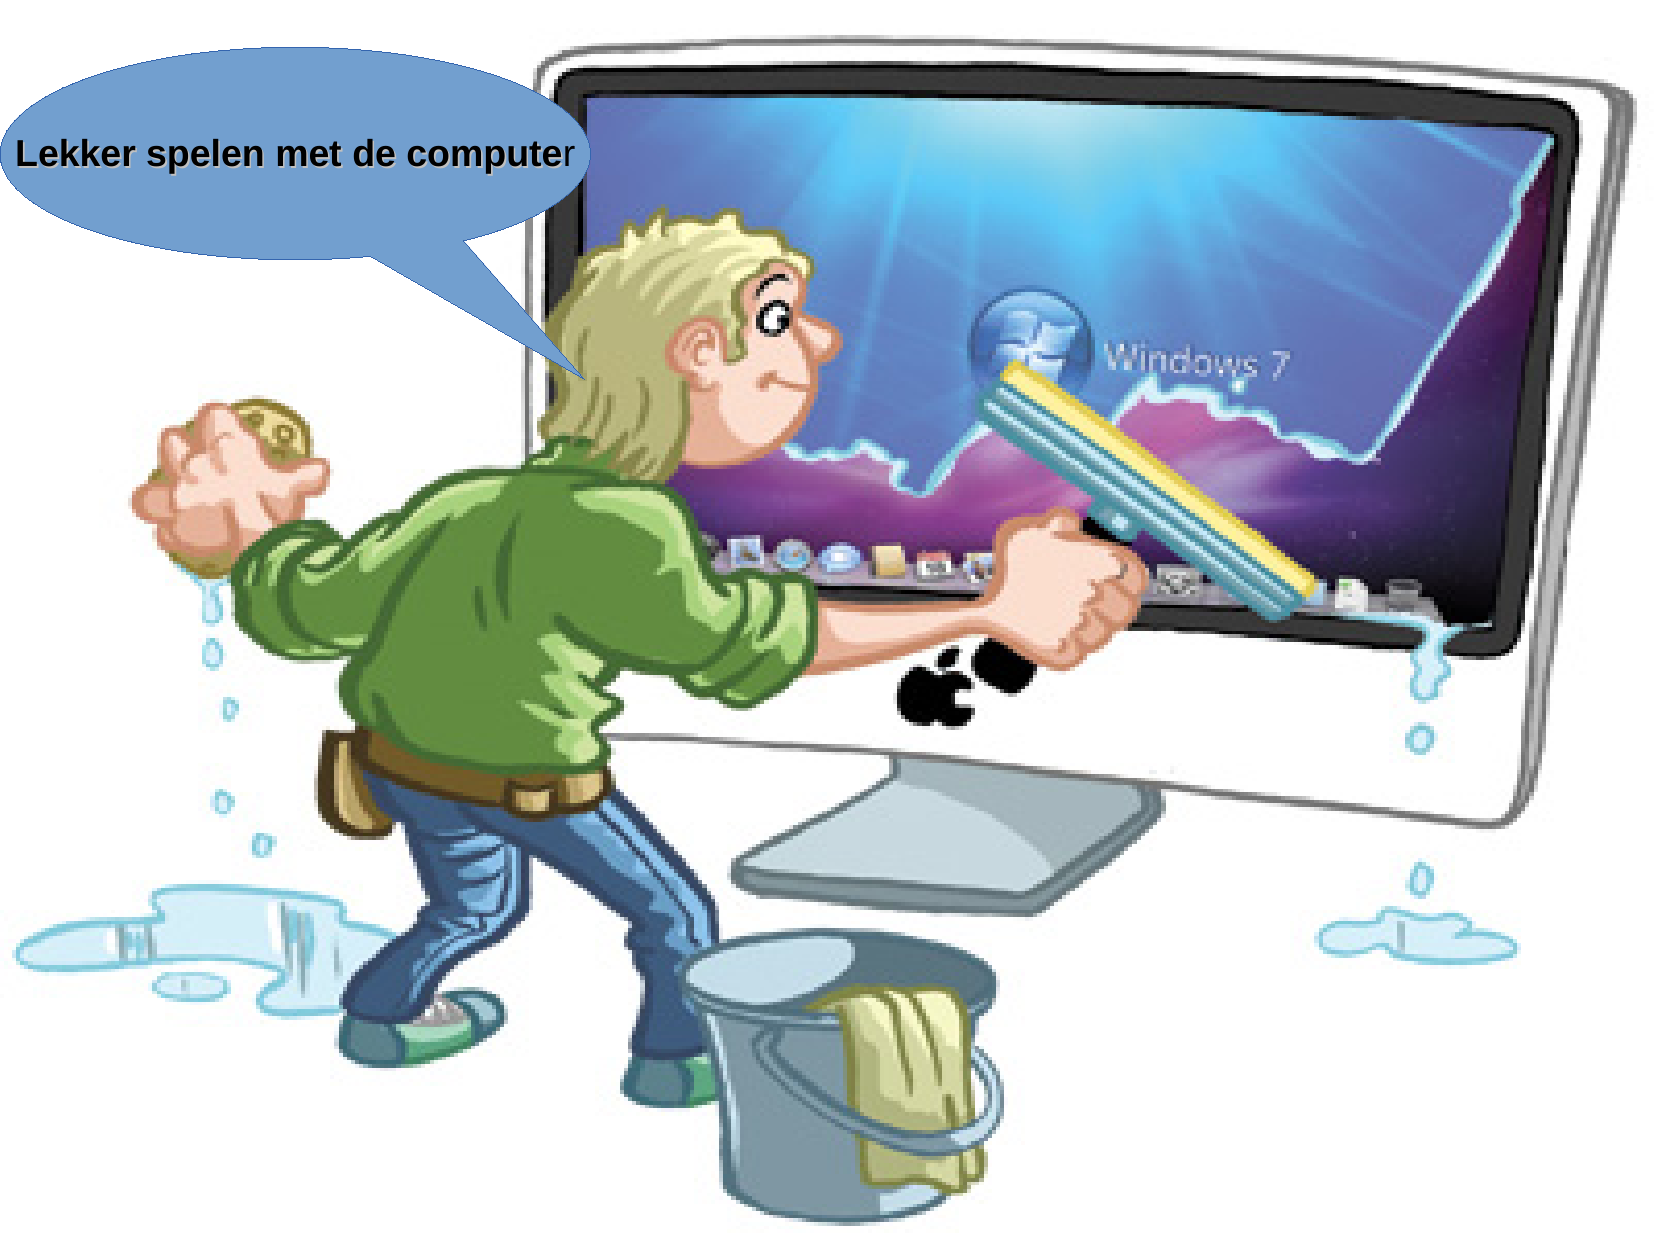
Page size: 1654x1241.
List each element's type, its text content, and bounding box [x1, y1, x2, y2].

text_box Lekker spelen met de computer [0, 47, 591, 380]
picture [0, 0, 1654, 1241]
